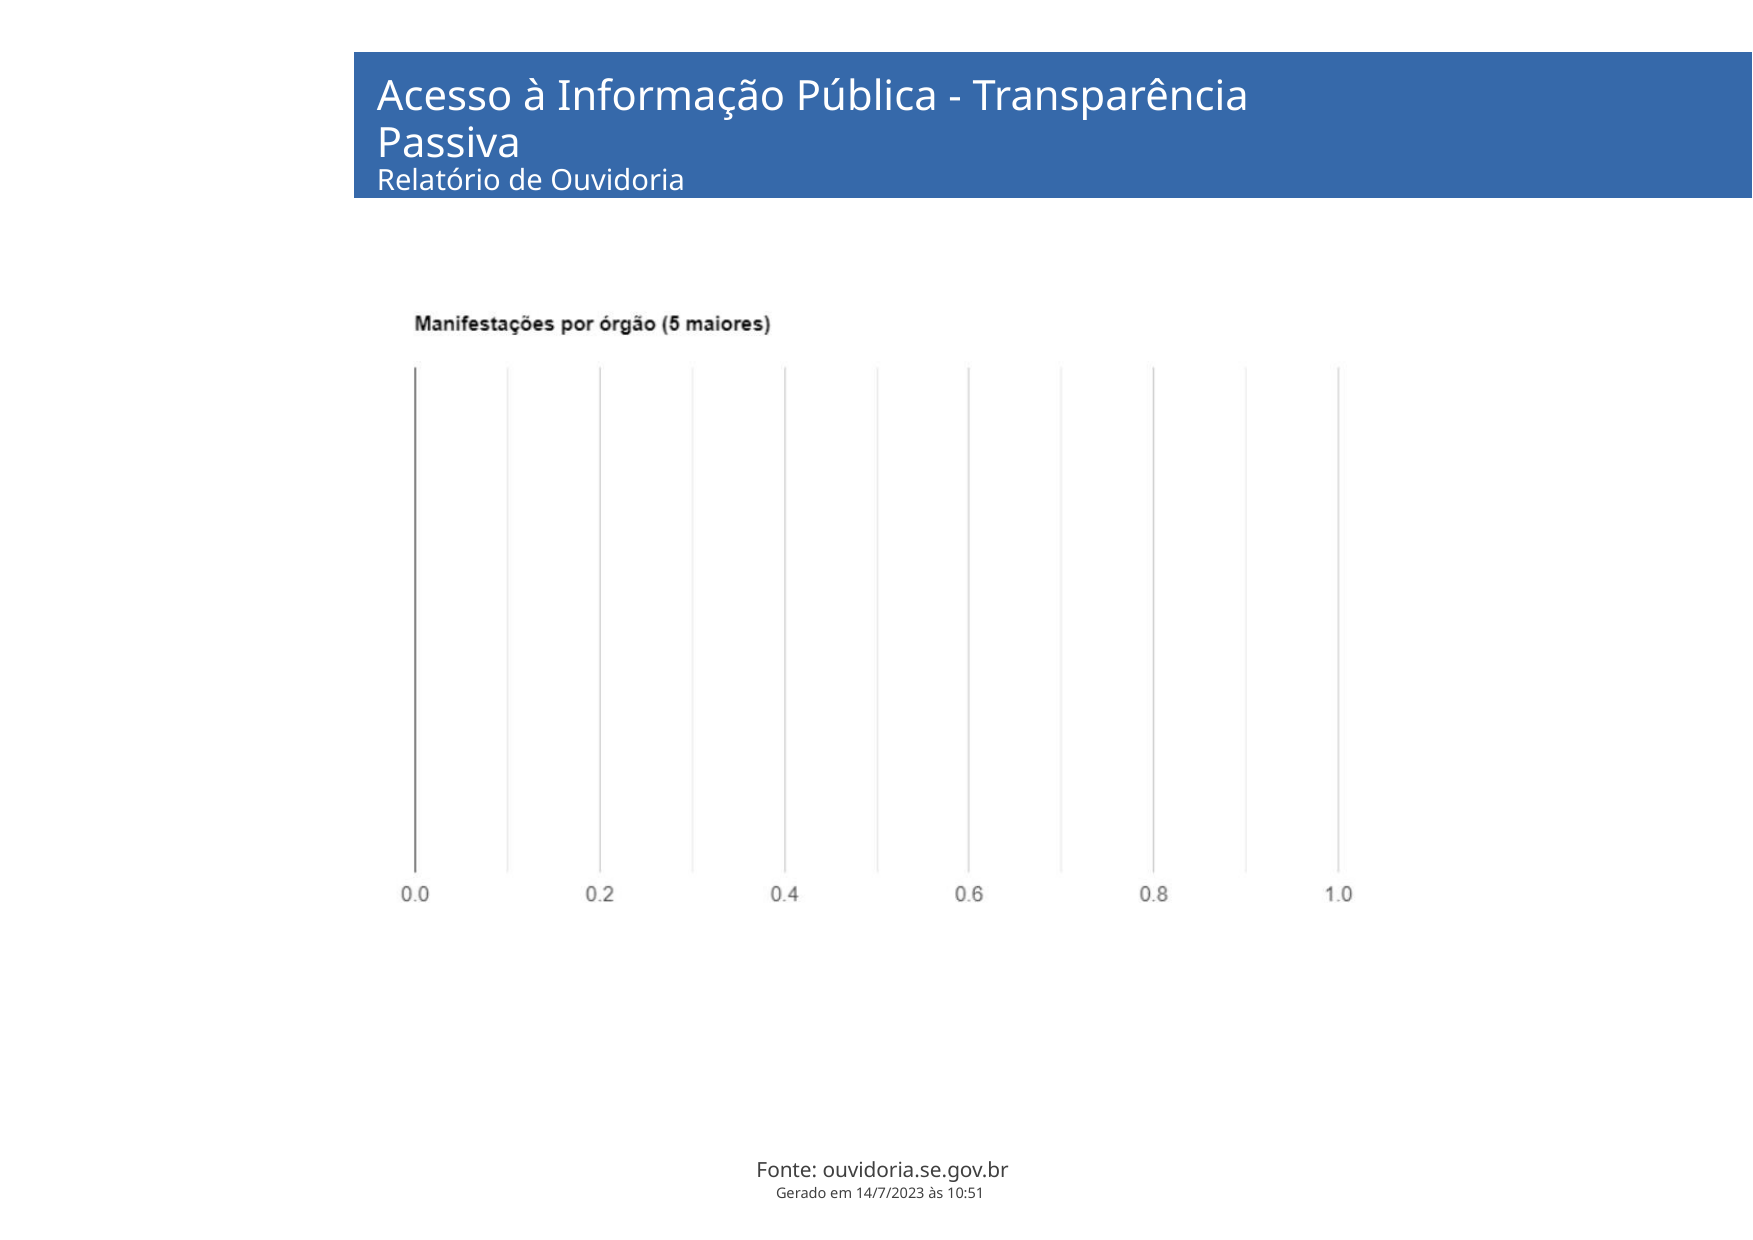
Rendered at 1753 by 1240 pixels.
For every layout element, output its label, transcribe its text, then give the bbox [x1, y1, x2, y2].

text_box [354, 52, 1752, 198]
text_box [155, 211, 1599, 1028]
text_box Fonte: ouvidoria.se.gov.br Gerado em 14/7/2023 às 10:51 [756, 1158, 1023, 1202]
text_box Acesso à Informação Pública - Transparência Passiva Relatório de Ouvidoria EMSETUR - Janeiro a Janeiro de 2023 [376, 72, 1403, 228]
